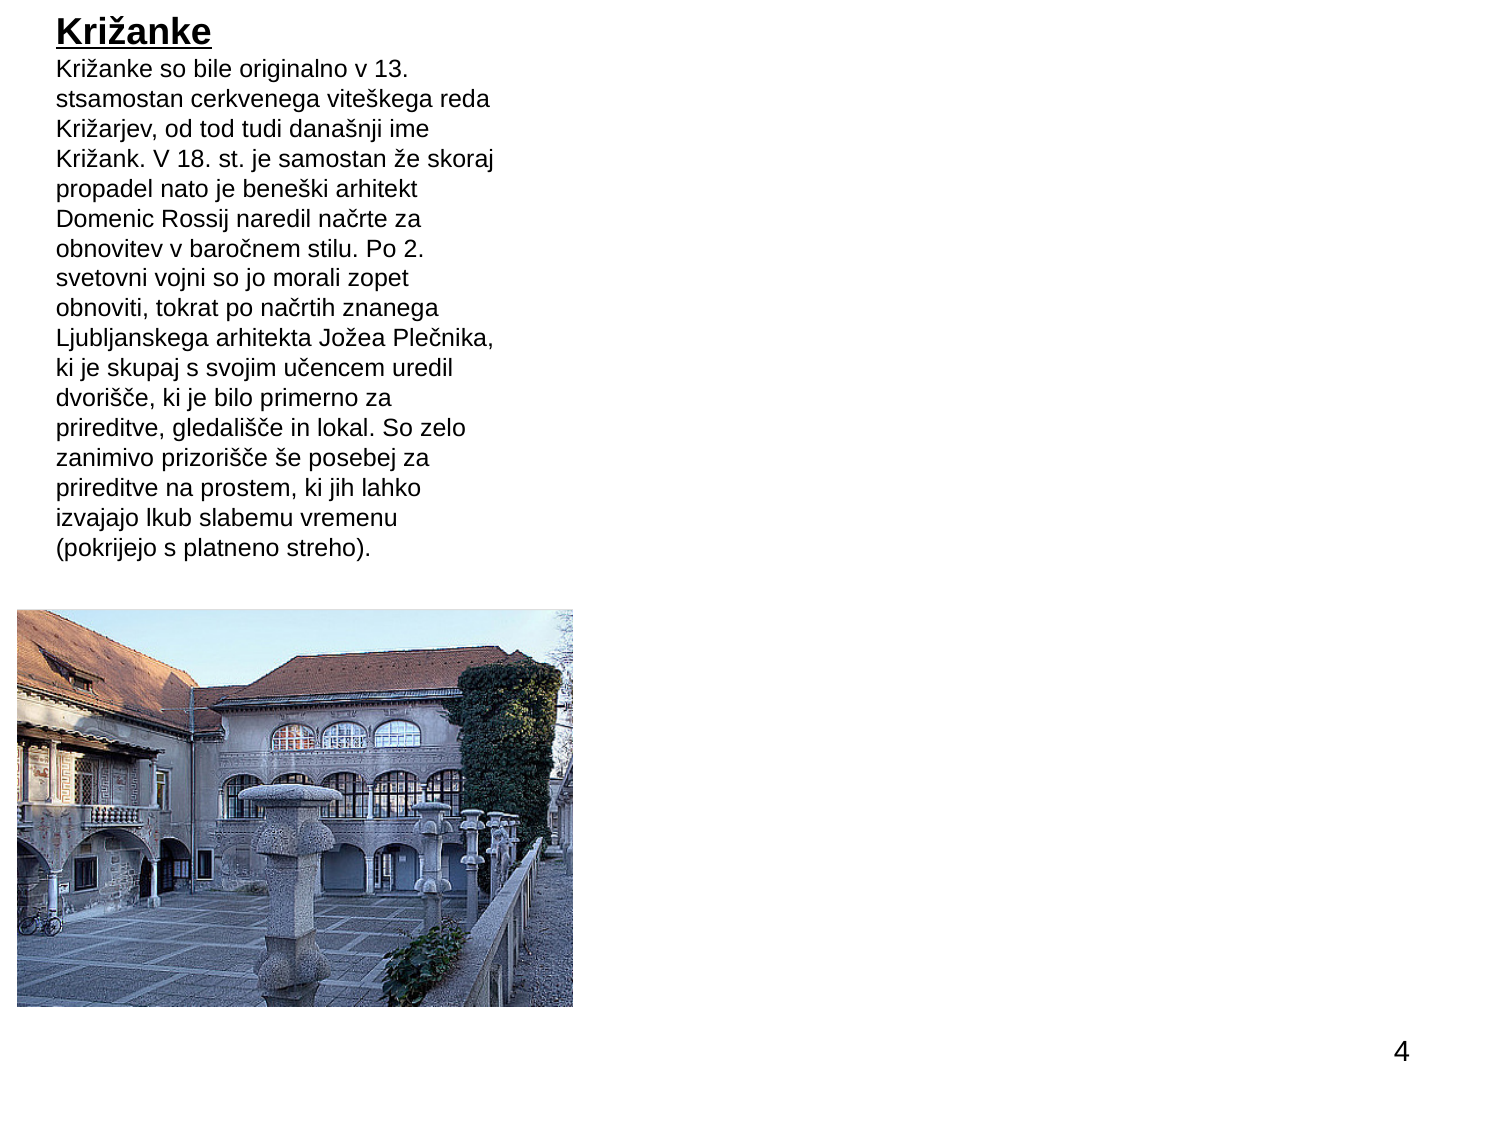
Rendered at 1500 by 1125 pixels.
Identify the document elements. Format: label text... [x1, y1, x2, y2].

slide_number <number> [1074, 1024, 1425, 1103]
picture [17, 609, 573, 1007]
text_box Križanke Križanke so bile originalno v 13. stsamostan cerkvenega viteškega reda Križarjev, od tod tudi današnji ime Križank. V 18. st. je samostan že skoraj propadel nato je beneški arhitekt Domenic Rossij naredil načrte za obnovitev v baročnem stilu. Po 2. svetovni vojni so jo morali zopet obnoviti, tokrat po načrtih znanega Ljubljanskega arhitekta Jožea Plečnika, ki je skupaj s svojim učencem uredil dvorišče, ki je bilo primerno za prireditve, gledališče in lokal. So zelo zanimivo prizorišče še posebej za prireditve na prostem, ki jih lahko izvajajo lkub slabemu vremenu (pokrijejo s platneno streho). [41, 0, 514, 569]
